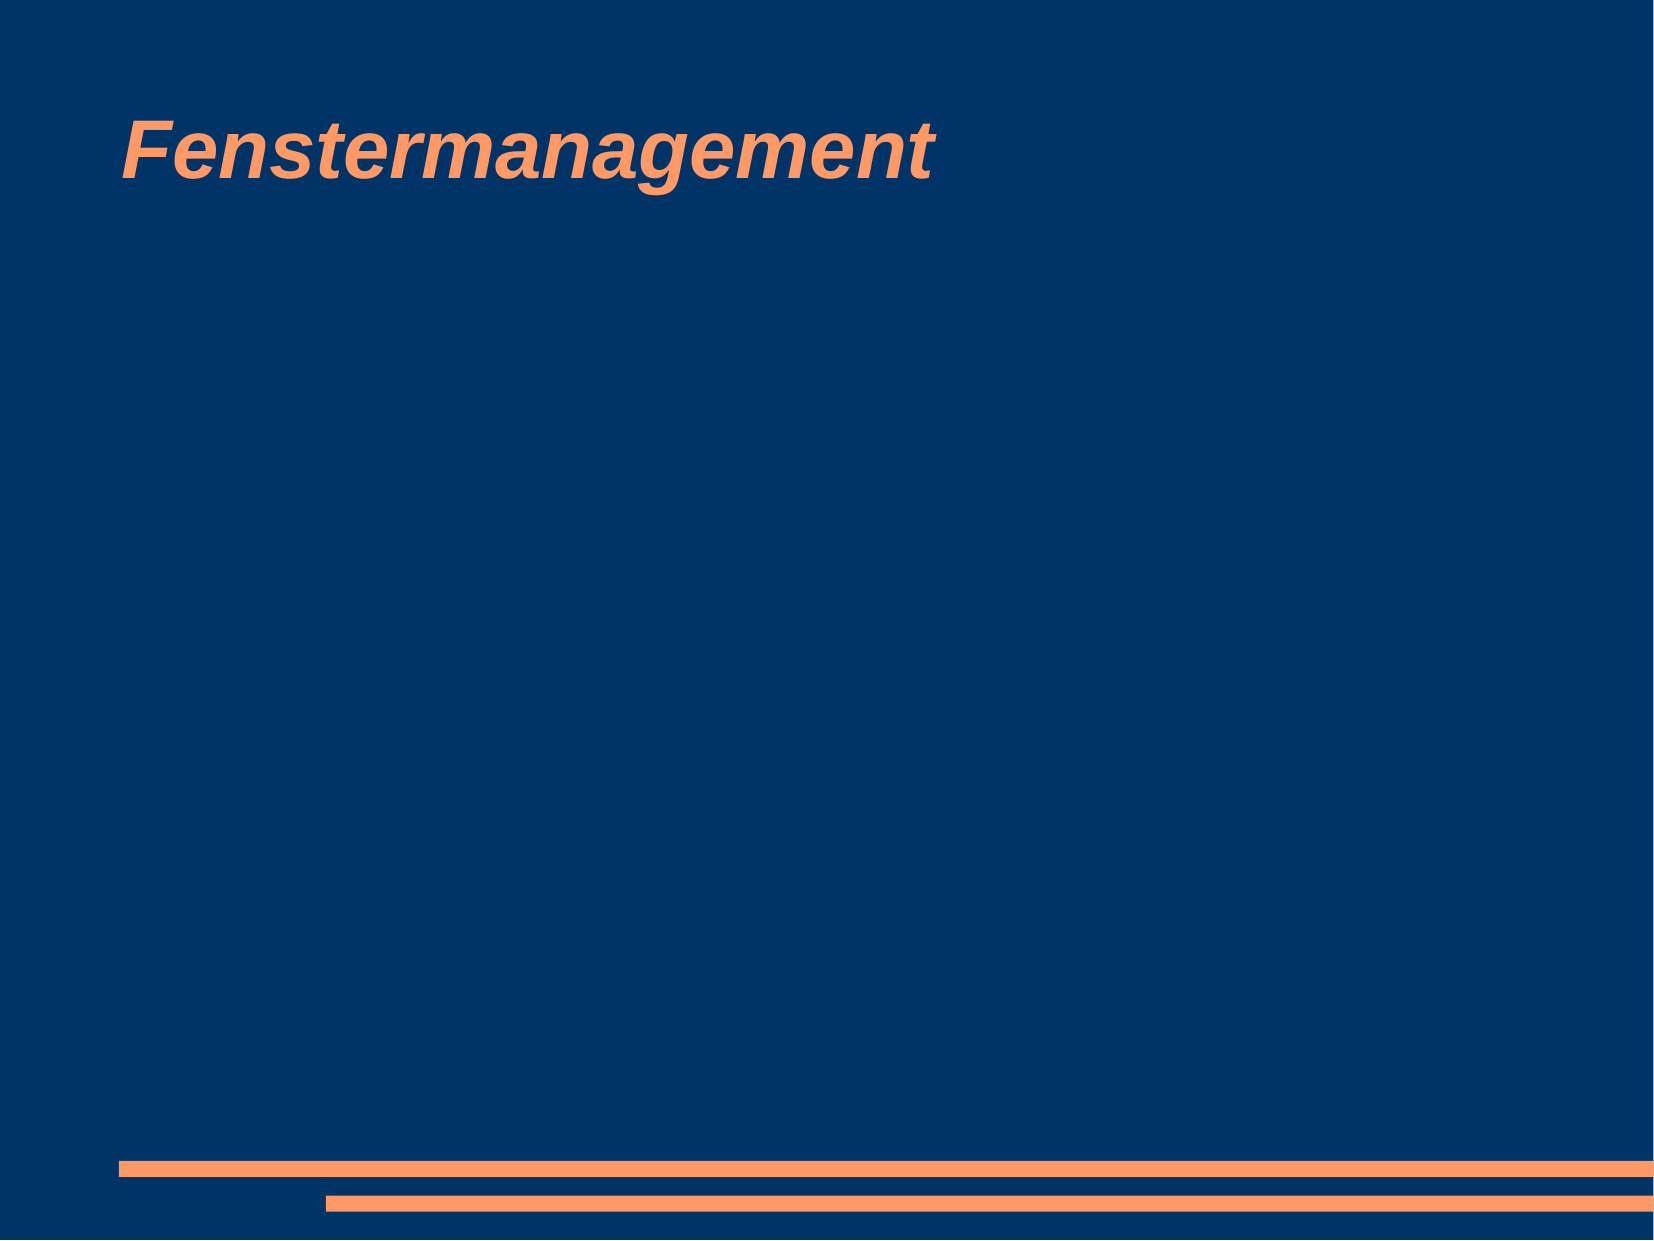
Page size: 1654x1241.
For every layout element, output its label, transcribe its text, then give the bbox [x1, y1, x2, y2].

title Fenstermanagement [121, 46, 1534, 254]
